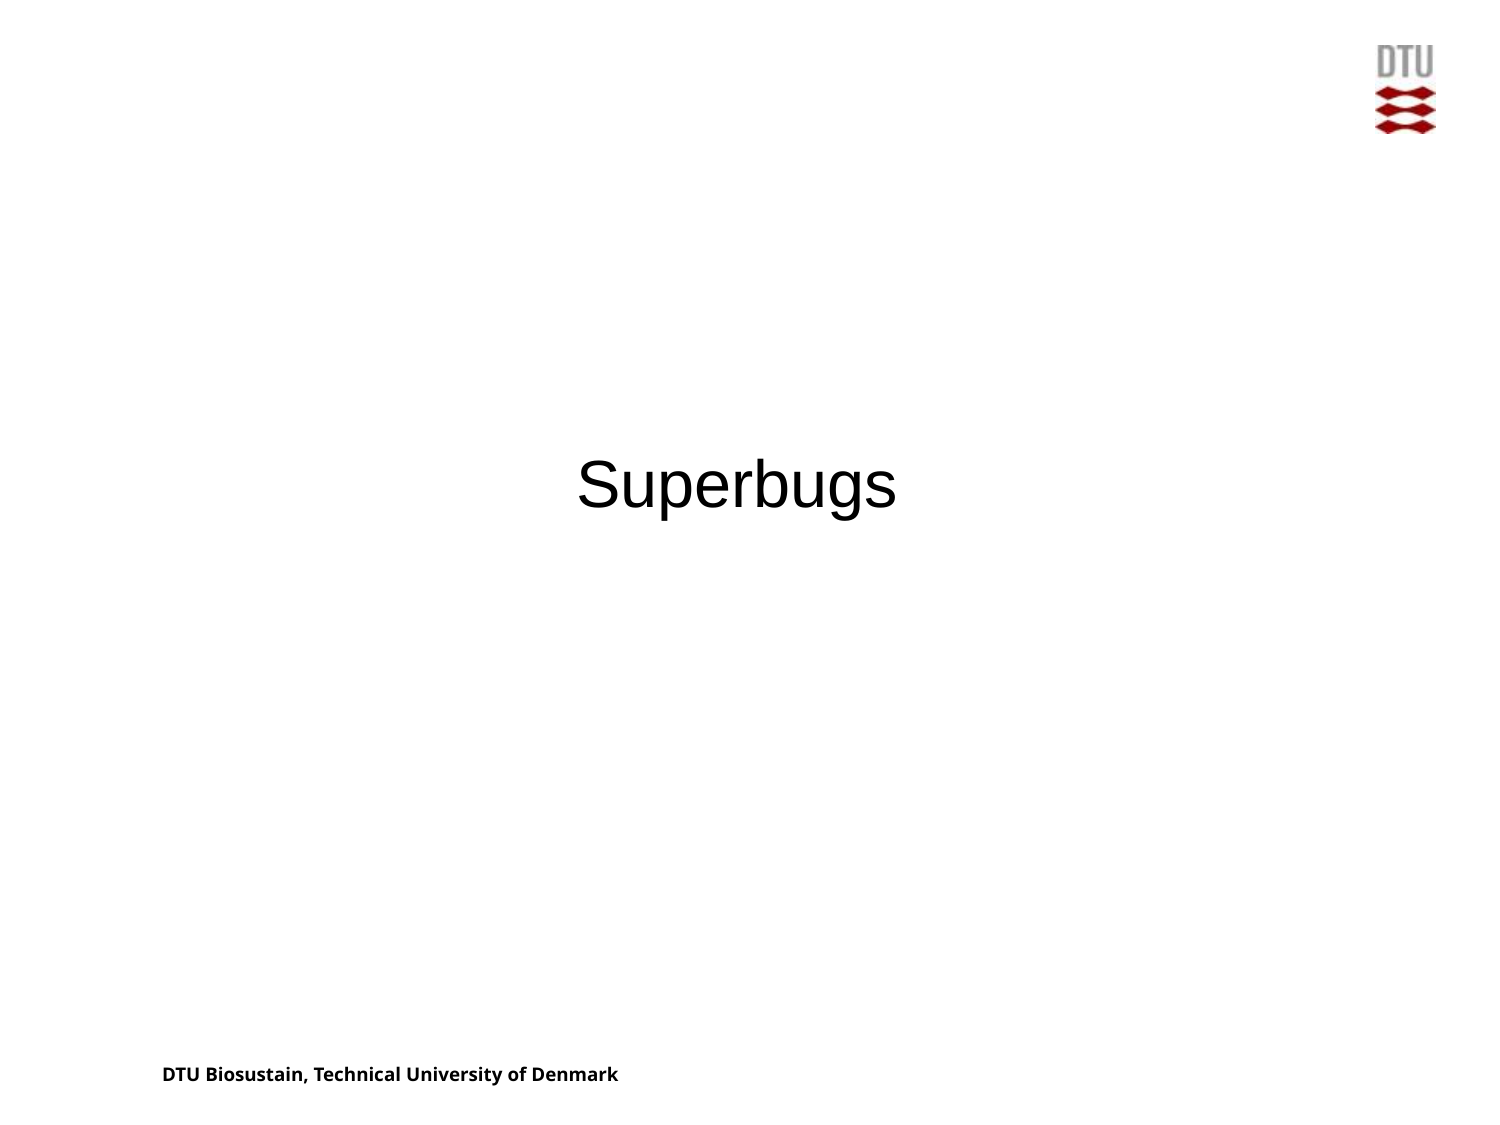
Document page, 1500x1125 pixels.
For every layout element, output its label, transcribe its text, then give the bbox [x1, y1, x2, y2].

picture [1375, 45, 1436, 134]
subtitle Superbugs [99, 50, 1375, 920]
